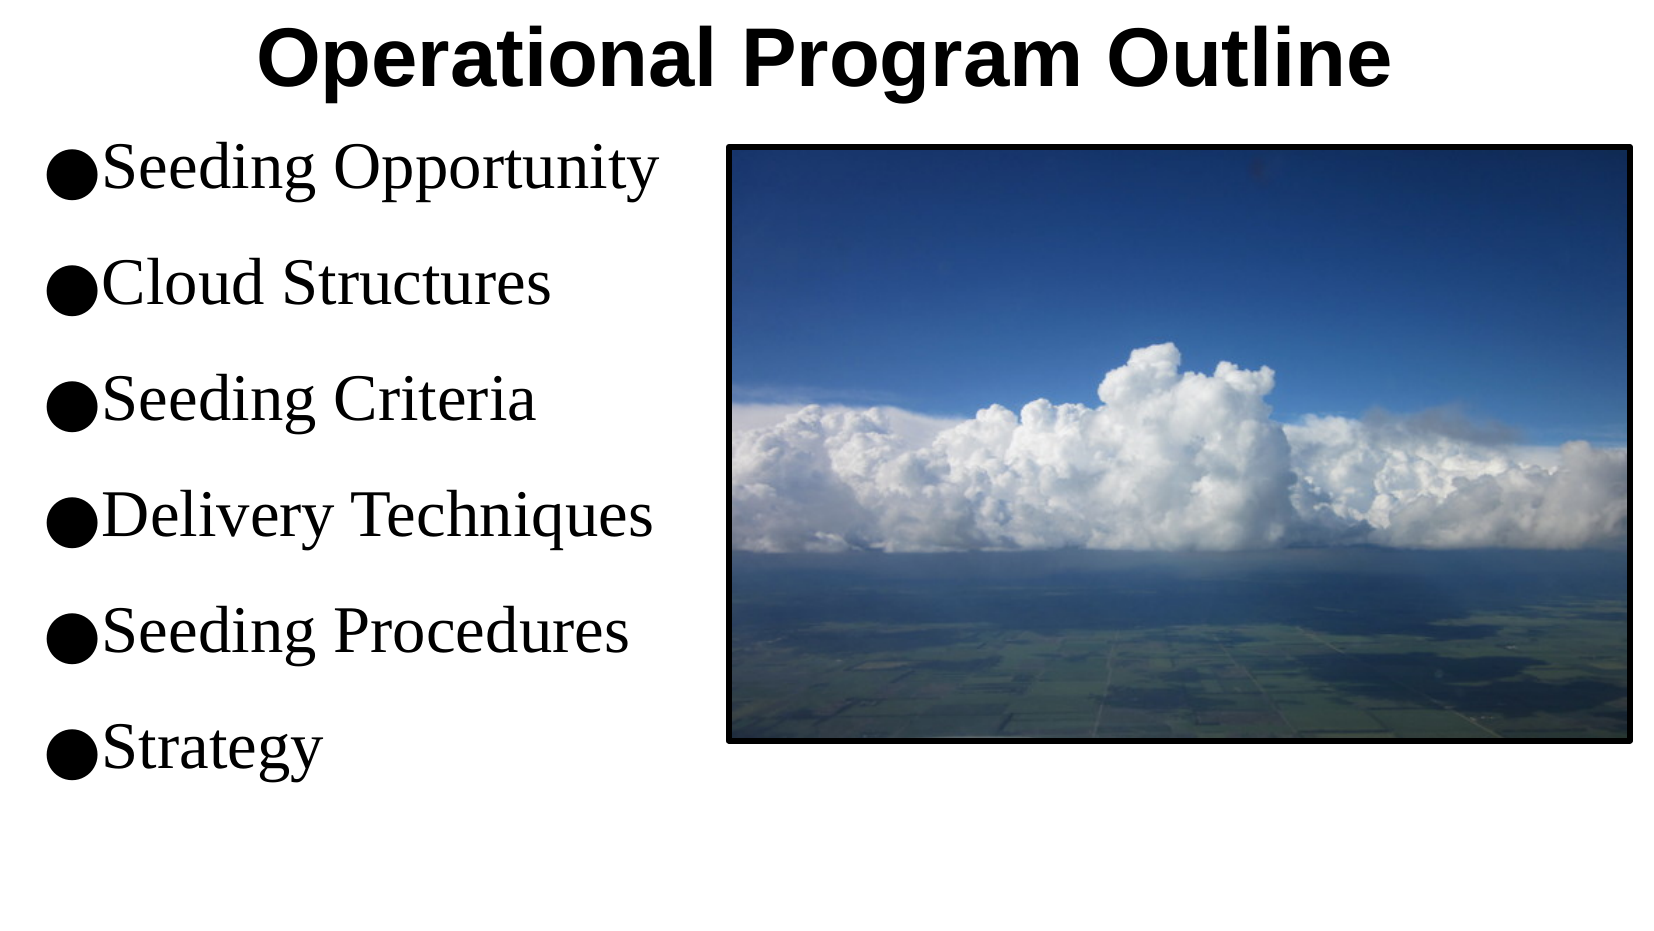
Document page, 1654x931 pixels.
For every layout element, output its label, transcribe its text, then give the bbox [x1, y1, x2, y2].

picture [731, 150, 1627, 738]
text_box Operational Program Outline [0, 0, 1654, 107]
text_box Seeding Opportunity Cloud Structures Seeding Criteria Delivery Techniques Seeding Procedures Strategy [18, 114, 687, 790]
